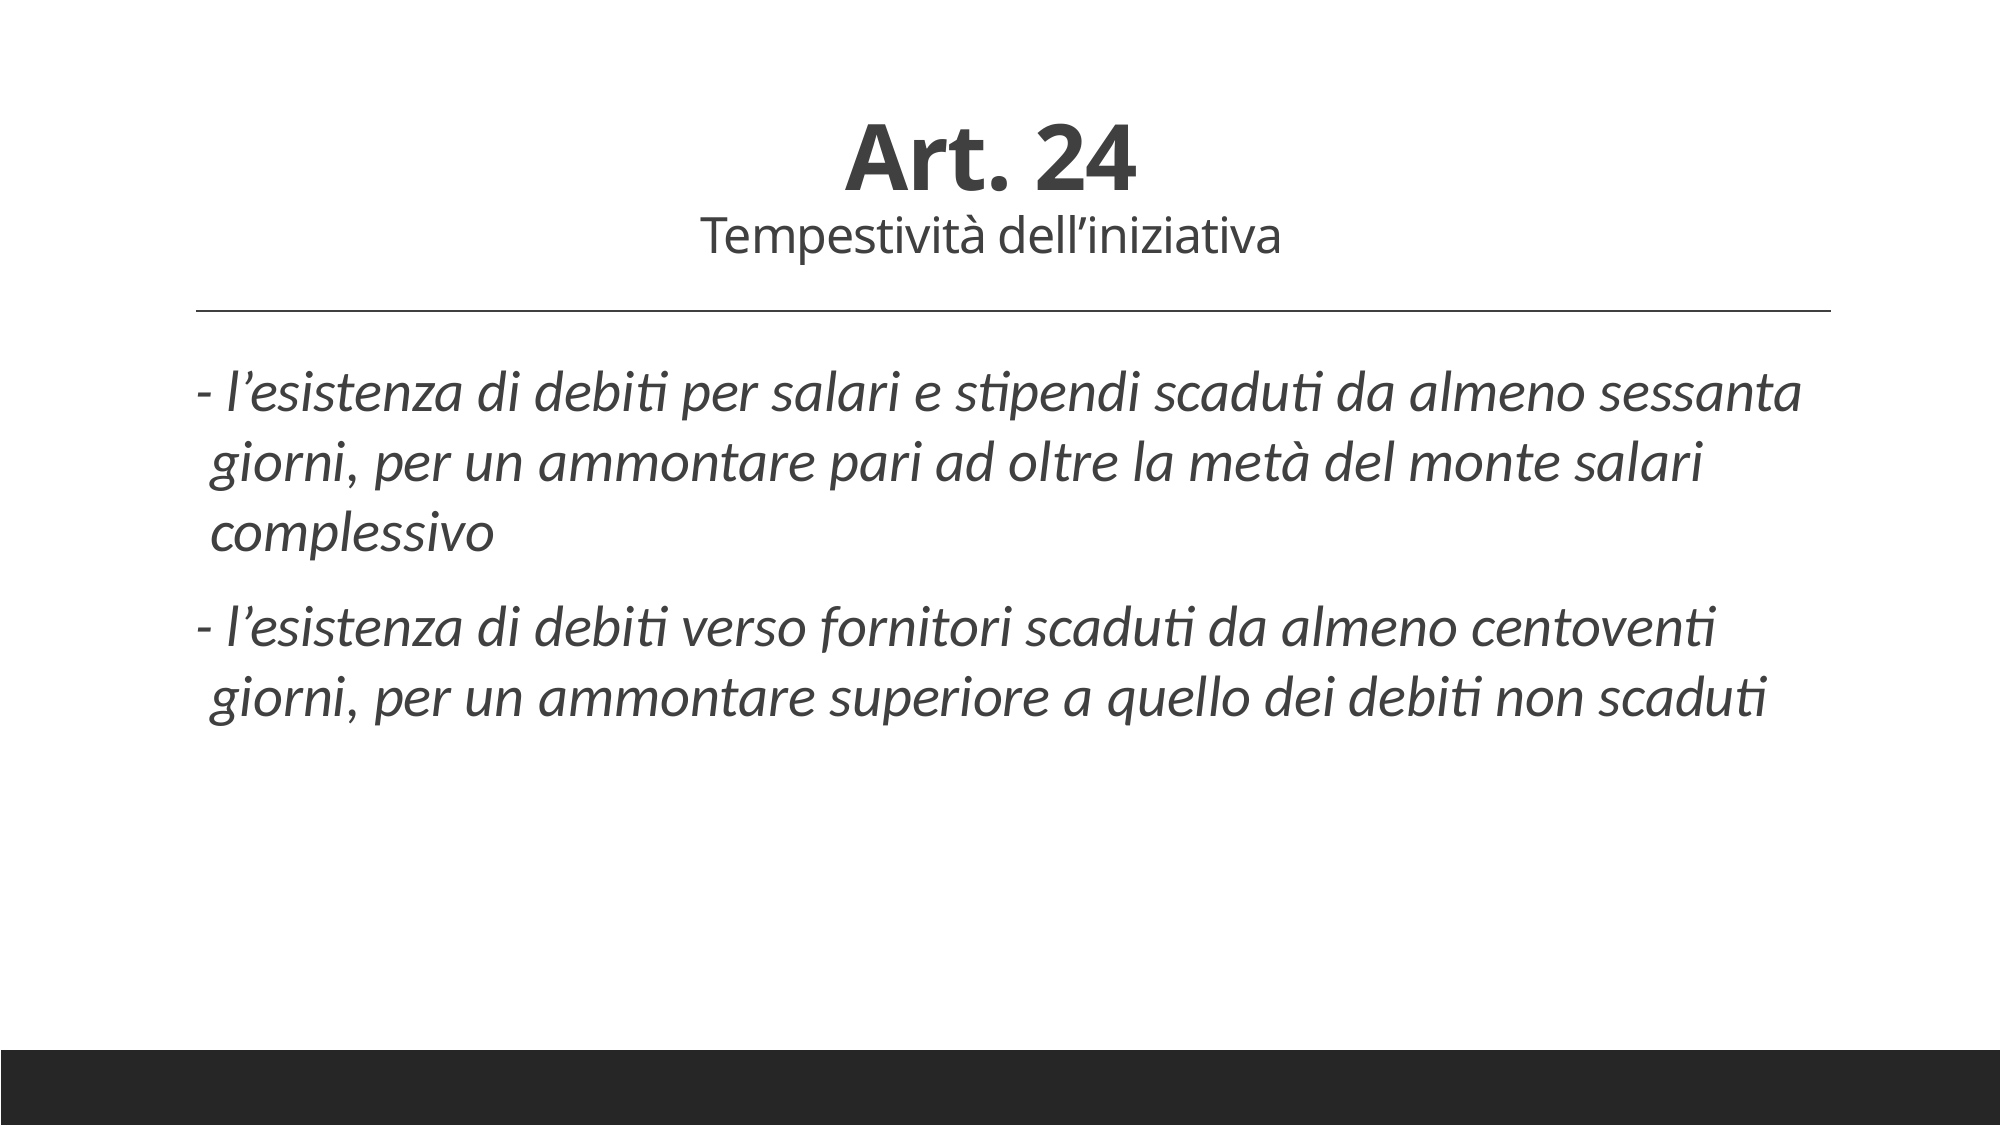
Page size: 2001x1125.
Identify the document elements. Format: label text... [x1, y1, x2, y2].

title Art. 24 Tempestività dell’iniziativa [153, 47, 1831, 272]
list - l’esistenza di debiti per salari e stipendi scaduti da almeno sessanta giorni, per un ammontare pari ad oltre la metà del monte salari complessivo - l’esistenza di debiti verso fornitori scaduti da almeno centoventi giorni, per un ammontare superiore a quello dei debiti non scaduti [180, 345, 1831, 963]
